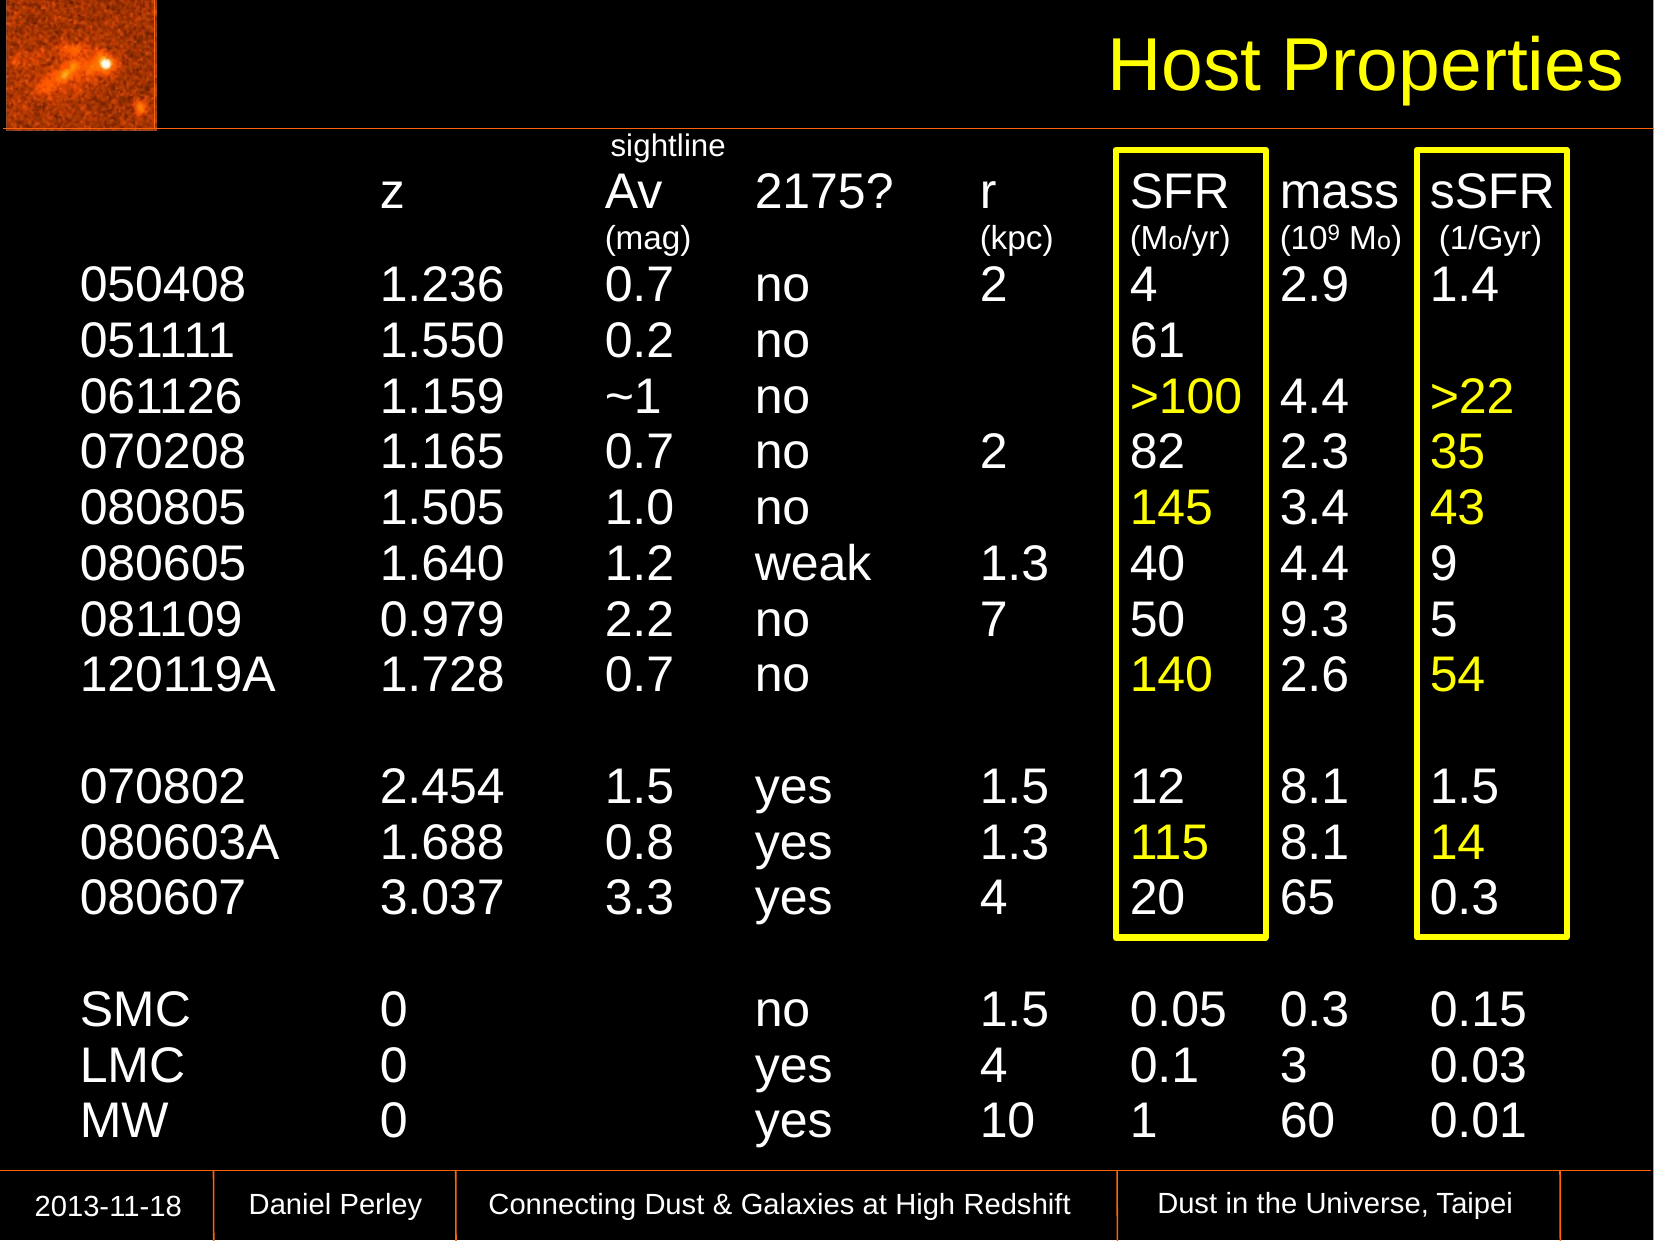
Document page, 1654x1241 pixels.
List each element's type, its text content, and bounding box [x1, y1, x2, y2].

title Host Properties [187, 21, 1624, 108]
text_box z Av 2175? r SFR mass sSFR (mag) (kpc) (Mo/yr) (109 Mo) (1/Gyr) 050408 1.236 0.7 no 2 4 2.9 1.4 051111 1.550 0.2 no 61 061126 1.159 ~1 no >100 4.4 >22 070208 1.165 0.7 no 2 82 2.3 35 080805 1.505 1.0 no 145 3.4 43 080605 1.640 1.2 weak 1.3 40 4.4 9 081109 0.979 2.2 no 7 50 9.3 5 120119A 1.728 0.7 no 140 2.6 54 070802 2.454 1.5 yes 1.5 12 8.1 1.5 080603A 1.688 0.8 yes 1.3 115 8.1 14 080607 3.037 3.3 yes 4 20 65 0.3 SMC 0 no 1.5 0.05 0.3 0.15 LMC 0 yes 4 0.1 3 0.03 MW 0 yes 10 1 60 0.01 [1420, 156, 1564, 934]
text_box z Av 2175? r SFR mass sSFR (mag) (kpc) (Mo/yr) (109 Mo) (1/Gyr) 050408 1.236 0.7 no 2 4 2.9 1.4 051111 1.550 0.2 no 61 061126 1.159 ~1 no >100 4.4 >22 070208 1.165 0.7 no 2 82 2.3 35 080805 1.505 1.0 no 145 3.4 43 080605 1.640 1.2 weak 1.3 40 4.4 9 081109 0.979 2.2 no 7 50 9.3 5 120119A 1.728 0.7 no 140 2.6 54 070802 2.454 1.5 yes 1.5 12 8.1 1.5 080603A 1.688 0.8 yes 1.3 115 8.1 14 080607 3.037 3.3 yes 4 20 65 0.3 SMC 0 no 1.5 0.05 0.3 0.15 LMC 0 yes 4 0.1 3 0.03 MW 0 yes 10 1 60 0.01 [65, 156, 1576, 1157]
picture [7, 0, 154, 128]
text_box sightline [595, 120, 784, 171]
text_box z Av 2175? r SFR mass sSFR (mag) (kpc) (Mo/yr) (109 Mo) (1/Gyr) 050408 1.236 0.7 no 2 4 2.9 1.4 051111 1.550 0.2 no 61 061126 1.159 ~1 no >100 4.4 >22 070208 1.165 0.7 no 2 82 2.3 35 080805 1.505 1.0 no 145 3.4 43 080605 1.640 1.2 weak 1.3 40 4.4 9 081109 0.979 2.2 no 7 50 9.3 5 120119A 1.728 0.7 no 140 2.6 54 070802 2.454 1.5 yes 1.5 12 8.1 1.5 080603A 1.688 0.8 yes 1.3 115 8.1 14 080607 3.037 3.3 yes 4 20 65 0.3 SMC 0 no 1.5 0.05 0.3 0.15 LMC 0 yes 4 0.1 3 0.03 MW 0 yes 10 1 60 0.01 [1119, 156, 1263, 934]
